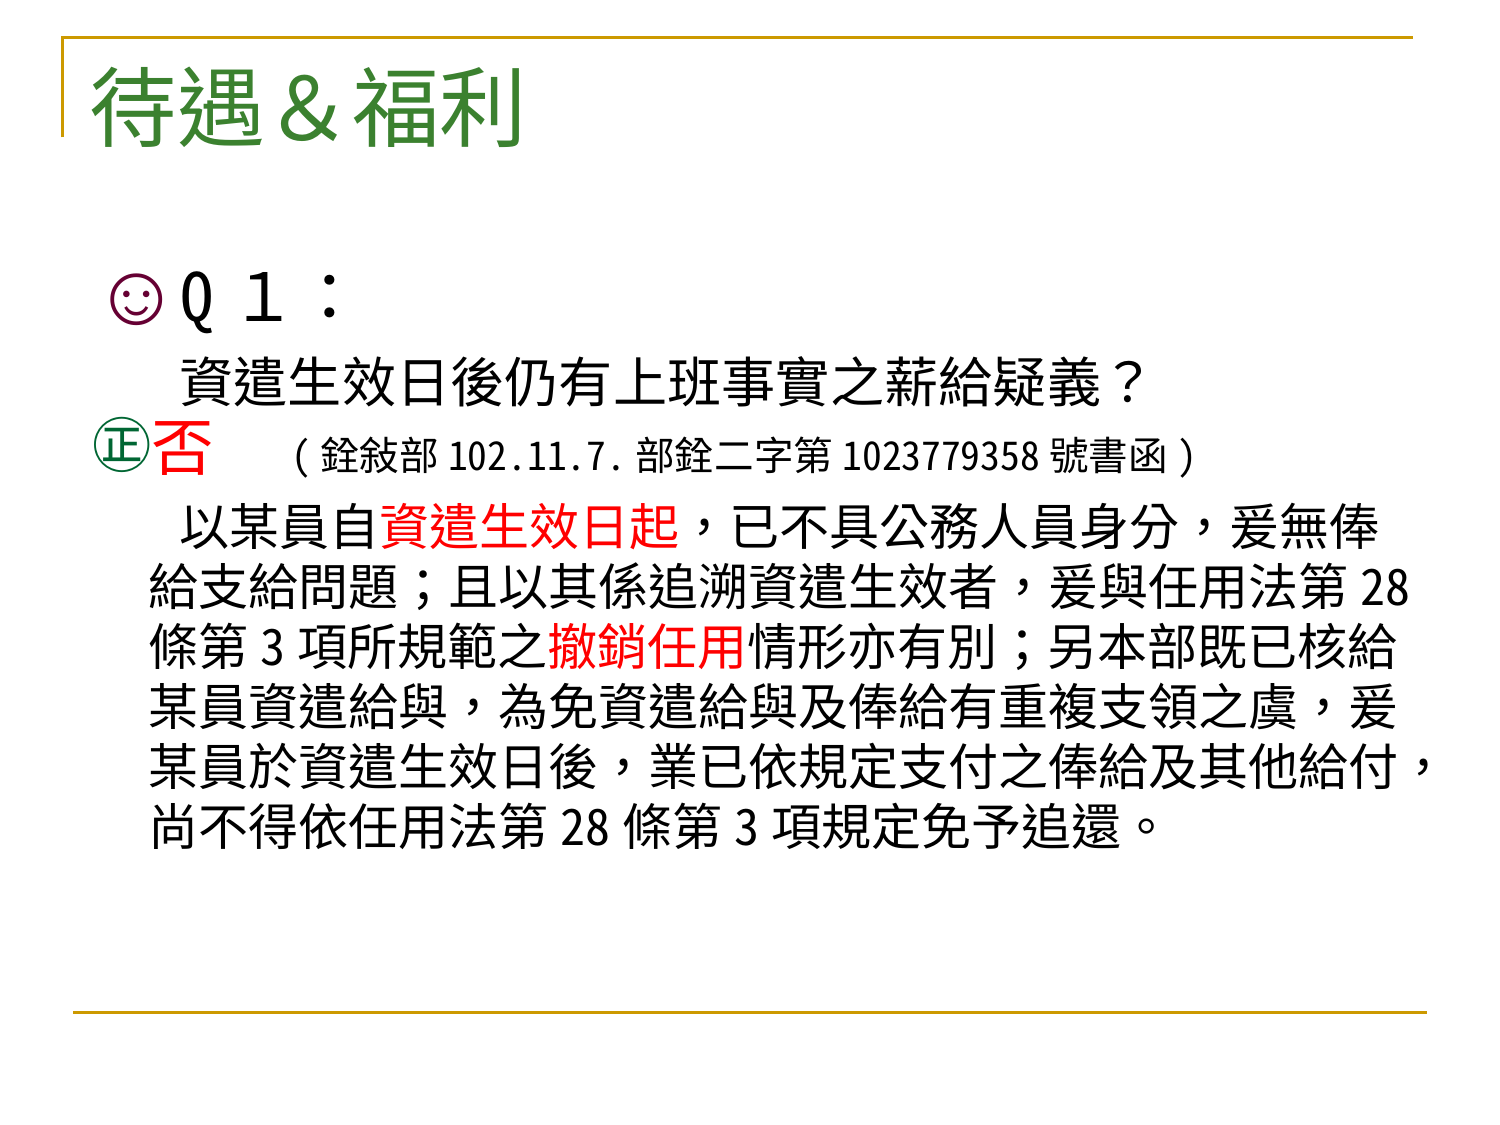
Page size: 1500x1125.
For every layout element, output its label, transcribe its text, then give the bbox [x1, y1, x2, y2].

list Q１： 資遣生效日後仍有上班事實之薪給疑義？ 否 (銓敍部102.11.7.部銓二字第1023779358號書函) 以某員自資遣生效日起，已不具公務人員身分，爰無俸給支給問題；且以其係追溯資遣生效者，爰與任用法第28條第3項所規範之撤銷任用情形亦有別；另本部既已核給某員資遣給與，為免資遣給與及俸給有重複支領之虞，爰某員於資遣生效日後，業已依規定支付之俸給及其他給付，尚不得依任用法第28條第3項規定免予追還。 [77, 262, 1428, 1005]
title 待遇＆福利 [75, 45, 1426, 233]
